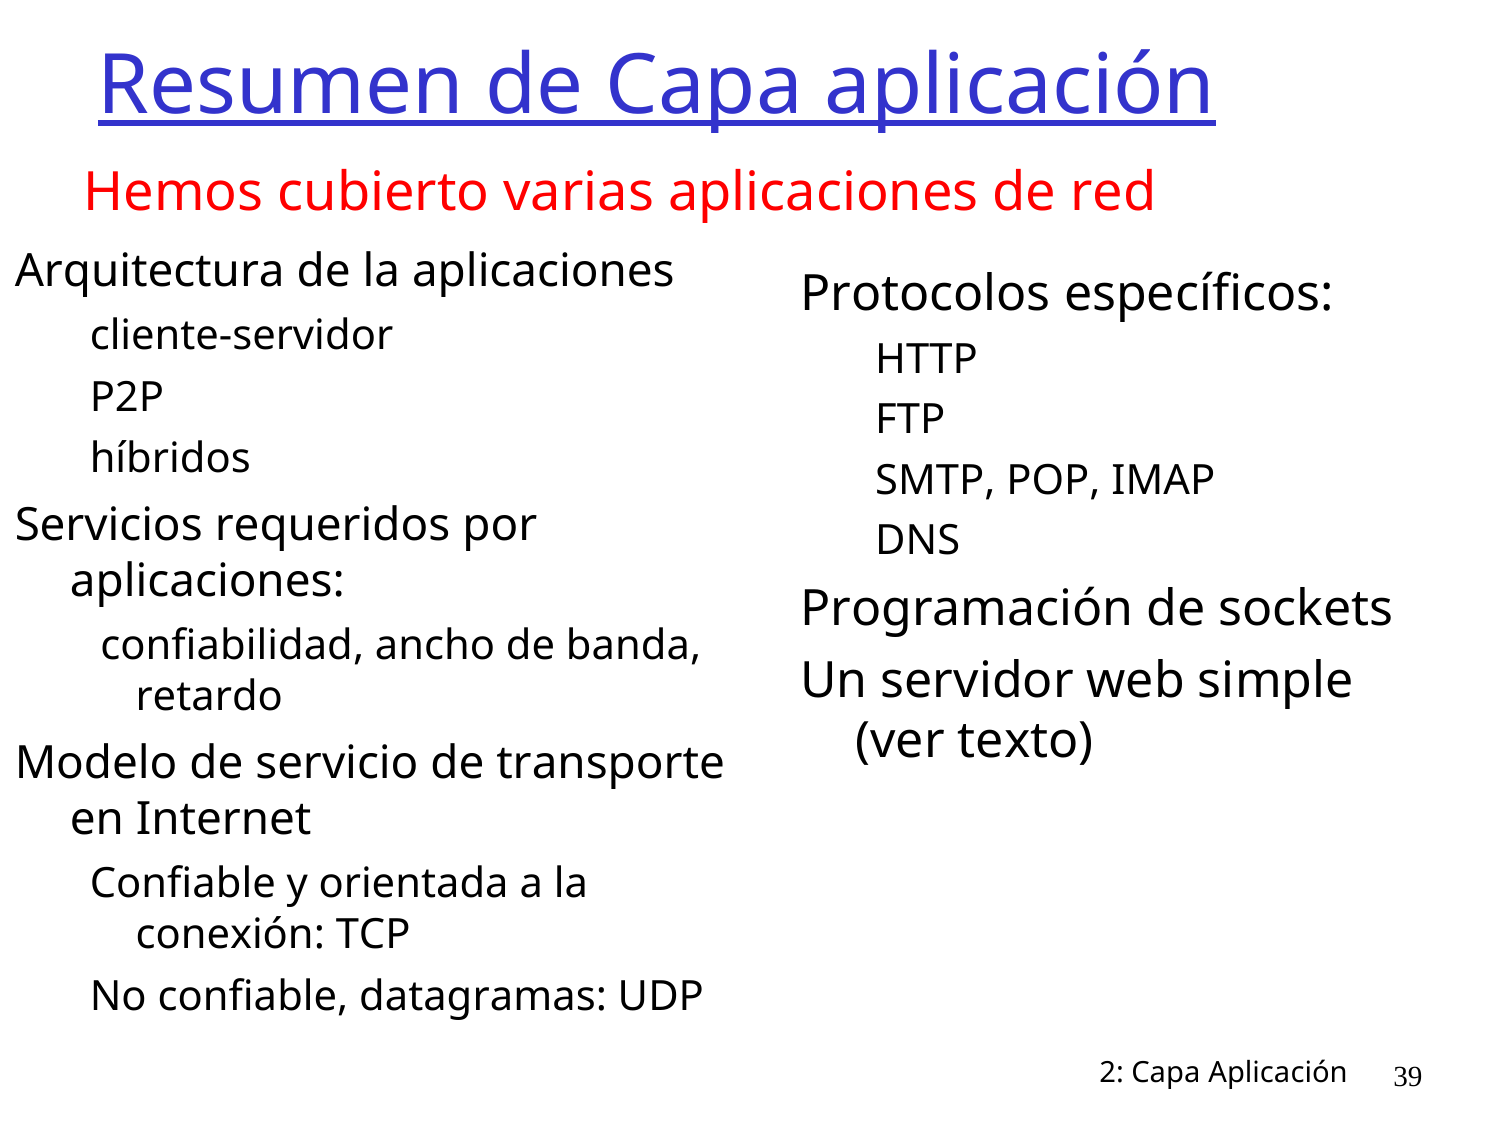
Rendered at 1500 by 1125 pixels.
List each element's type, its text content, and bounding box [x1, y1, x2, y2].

text_box Protocolos específicos: HTTP FTP SMTP, POP, IMAP DNS Programación de sockets Un servidor web simple (ver texto) [785, 259, 1467, 776]
list Arquitectura de la aplicaciones cliente-servidor P2P híbridos Servicios requeridos por aplicaciones: confiabilidad, ancho de banda, retardo Modelo de servicio de transporte en Internet Confiable y orientada a la conexión: TCP No confiable, datagramas: UDP [0, 234, 788, 1088]
list Hemos cubierto varias aplicaciones de red [68, 149, 1313, 261]
title Resumen de Capa aplicación [83, 0, 1359, 167]
